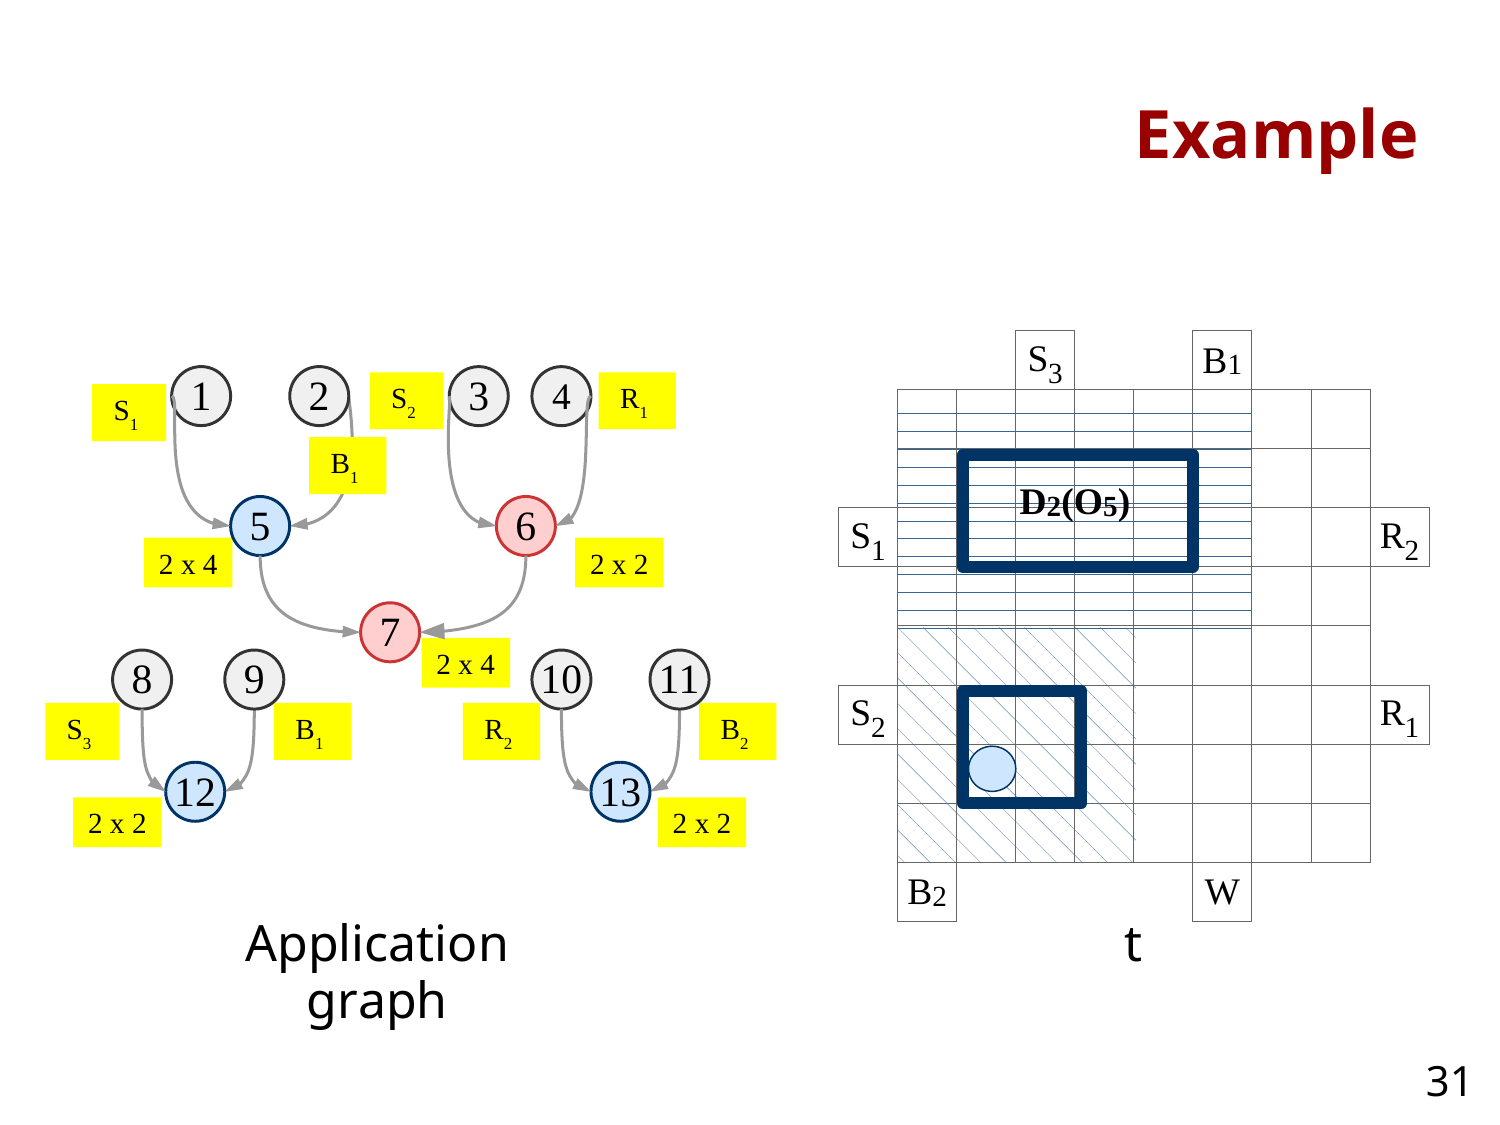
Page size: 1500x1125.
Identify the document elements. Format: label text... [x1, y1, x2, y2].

text_box [1134, 395, 1192, 448]
text_box [898, 745, 956, 803]
text_box [898, 395, 956, 448]
text_box W [1192, 862, 1252, 907]
title Example [75, 44, 1419, 227]
text_box [957, 626, 1015, 685]
text_box S3 [1015, 330, 1075, 390]
text_box 10 [531, 650, 591, 709]
text_box 3 [449, 366, 509, 426]
text_box [1016, 573, 1074, 625]
text_box 12 [165, 762, 225, 822]
text_box [1075, 573, 1133, 625]
text_box [1075, 395, 1133, 448]
text_box 7 [360, 602, 420, 662]
text_box [1016, 554, 1074, 561]
text_box S1 [92, 384, 167, 442]
text_box [898, 449, 956, 507]
text_box 9 [224, 650, 284, 710]
text_box [1016, 697, 1074, 744]
text_box S2 [369, 372, 444, 430]
text_box [898, 804, 956, 862]
text_box 4 [531, 366, 591, 426]
text_box S1 [838, 507, 898, 567]
text_box R2 [1370, 507, 1430, 567]
text_box 2 x 2 [657, 797, 747, 848]
text_box [1197, 449, 1251, 507]
text_box S2 [838, 685, 898, 745]
text_box B2 [897, 862, 957, 922]
text_box [1087, 745, 1133, 803]
text_box t [912, 907, 1355, 981]
text_box B2 [699, 702, 777, 760]
text_box S3 [45, 702, 120, 760]
text_box [1016, 461, 1074, 472]
text_box 2 [289, 366, 349, 426]
text_box [1075, 626, 1133, 685]
text_box 6 [496, 496, 556, 556]
text_box [898, 508, 956, 566]
text_box [969, 697, 1015, 744]
text_box B1 [274, 702, 352, 760]
text_box 11 [650, 650, 710, 710]
text_box R1 [1370, 685, 1430, 745]
text_box Application graph [156, 907, 599, 981]
text_box [1016, 809, 1074, 862]
text_box [1134, 626, 1192, 685]
text_box [1134, 573, 1192, 625]
text_box 2 x 4 [144, 537, 233, 588]
text_box 1 [171, 366, 231, 426]
text_box B1 [309, 437, 387, 495]
text_box [1016, 626, 1074, 685]
text_box 2 x 2 [73, 797, 162, 848]
text_box B1 [1192, 330, 1252, 390]
text_box R2 [462, 702, 541, 760]
text_box [1134, 461, 1187, 507]
text_box [898, 626, 956, 685]
text_box [1075, 804, 1133, 862]
text_box [1016, 395, 1074, 448]
text_box 5 [230, 496, 290, 556]
text_box D2(O5) [981, 472, 1169, 554]
text_box 8 [112, 650, 172, 709]
text_box [969, 508, 1015, 561]
text_box [1075, 554, 1133, 561]
text_box [898, 686, 956, 744]
text_box [1193, 567, 1251, 625]
text_box [1199, 508, 1251, 566]
text_box 13 [590, 762, 651, 822]
text_box [957, 571, 1015, 625]
text_box [1075, 461, 1133, 472]
text_box [898, 567, 956, 625]
text_box [1086, 686, 1133, 744]
text_box [957, 807, 1015, 862]
text_box [1193, 395, 1251, 448]
text_box [968, 745, 1074, 797]
text_box 2 x 4 [421, 637, 511, 688]
text_box R1 [598, 372, 676, 430]
text_box [969, 461, 1015, 507]
text_box [1193, 626, 1251, 633]
text_box 2 x 2 [575, 537, 664, 588]
text_box [1134, 508, 1187, 561]
text_box [957, 395, 1015, 448]
